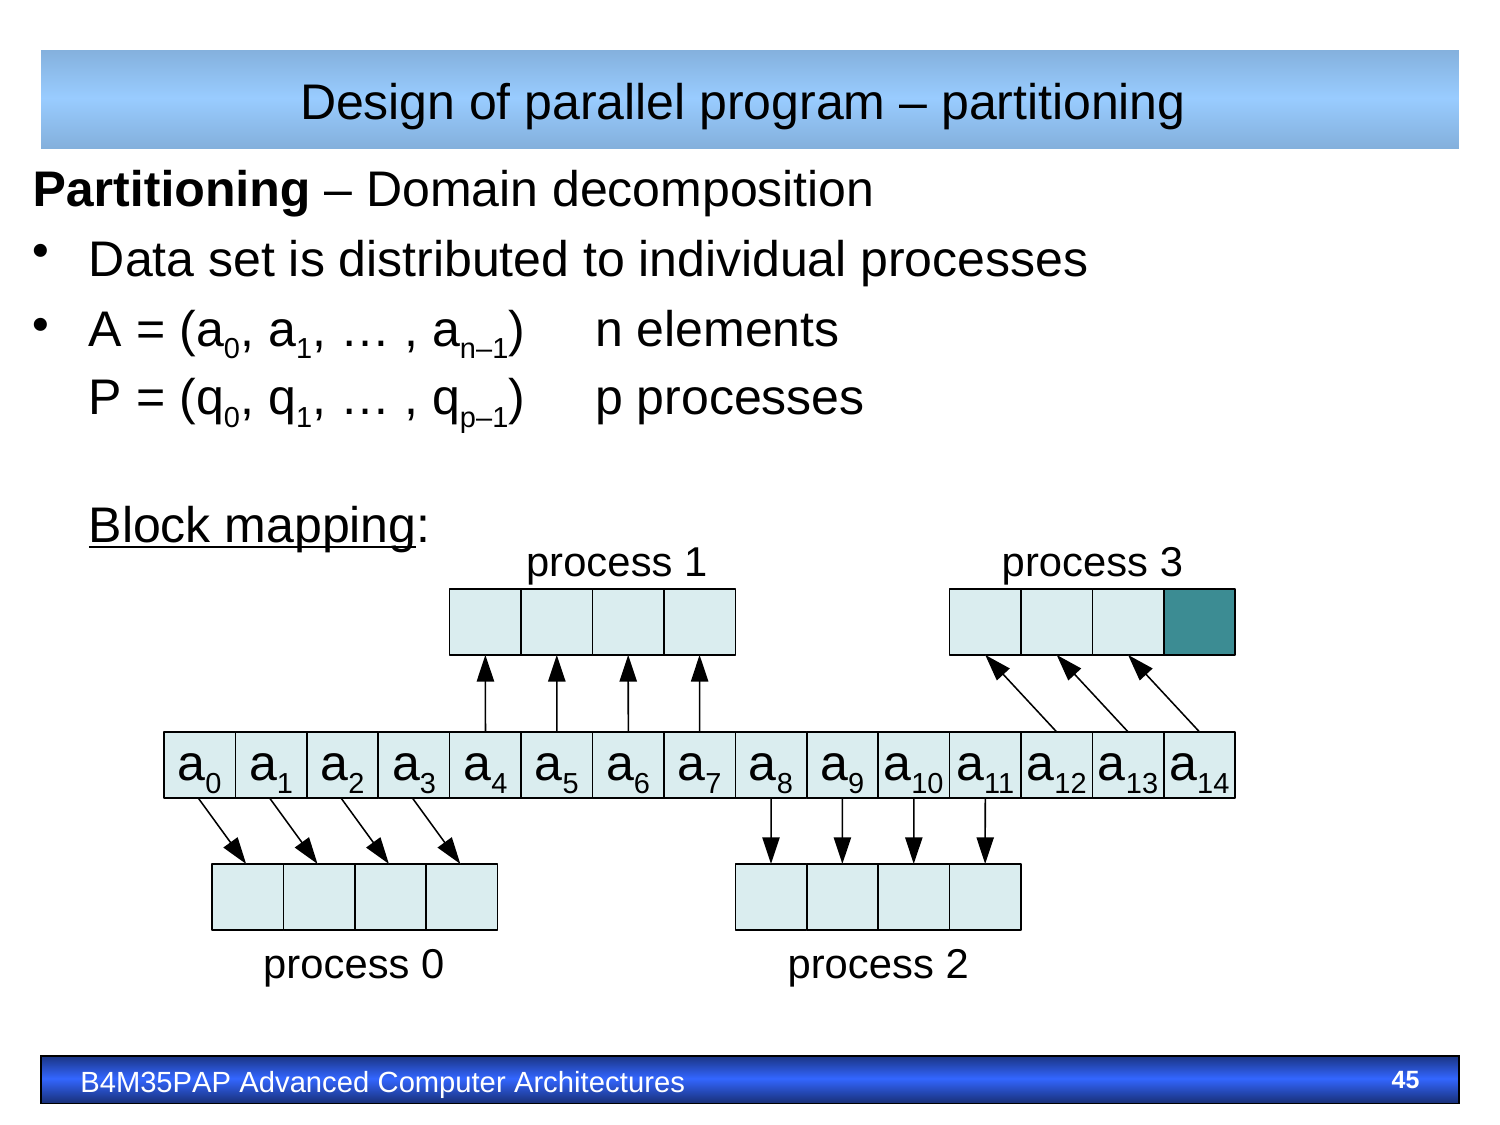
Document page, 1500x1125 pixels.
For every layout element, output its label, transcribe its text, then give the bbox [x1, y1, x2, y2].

text_box a13 [1092, 731, 1163, 798]
text_box a14 [1163, 731, 1236, 798]
text_box a12 [1021, 731, 1092, 798]
text_box a2 [306, 731, 378, 798]
text_box process 2 [772, 929, 984, 995]
text_box a11 [949, 731, 1021, 798]
text_box a10 [878, 731, 949, 798]
text_box a7 [663, 731, 735, 798]
text_box [449, 588, 736, 732]
title Design of parallel program – partitioning [41, 50, 1459, 148]
text_box a6 [592, 731, 663, 798]
text_box a3 [378, 731, 449, 798]
text_box a5 [521, 731, 592, 798]
text_box [735, 797, 1021, 930]
text_box a4 [449, 731, 521, 798]
text_box process 3 [986, 527, 1198, 593]
text_box a8 [735, 731, 806, 798]
text_box process 0 [248, 929, 460, 995]
text_box a1 [235, 731, 306, 798]
text_box a9 [806, 731, 878, 798]
list Partitioning – Domain decomposition Data set is distributed to individual processes A = (a0, a1, … , an–1) n elements P = (q0, q1, … , qp–1) p processes Block mapping: [17, 148, 1477, 1000]
text_box a0 [164, 731, 235, 798]
text_box process 1 [511, 527, 723, 593]
text_box [949, 588, 1236, 732]
text_box [198, 797, 498, 930]
